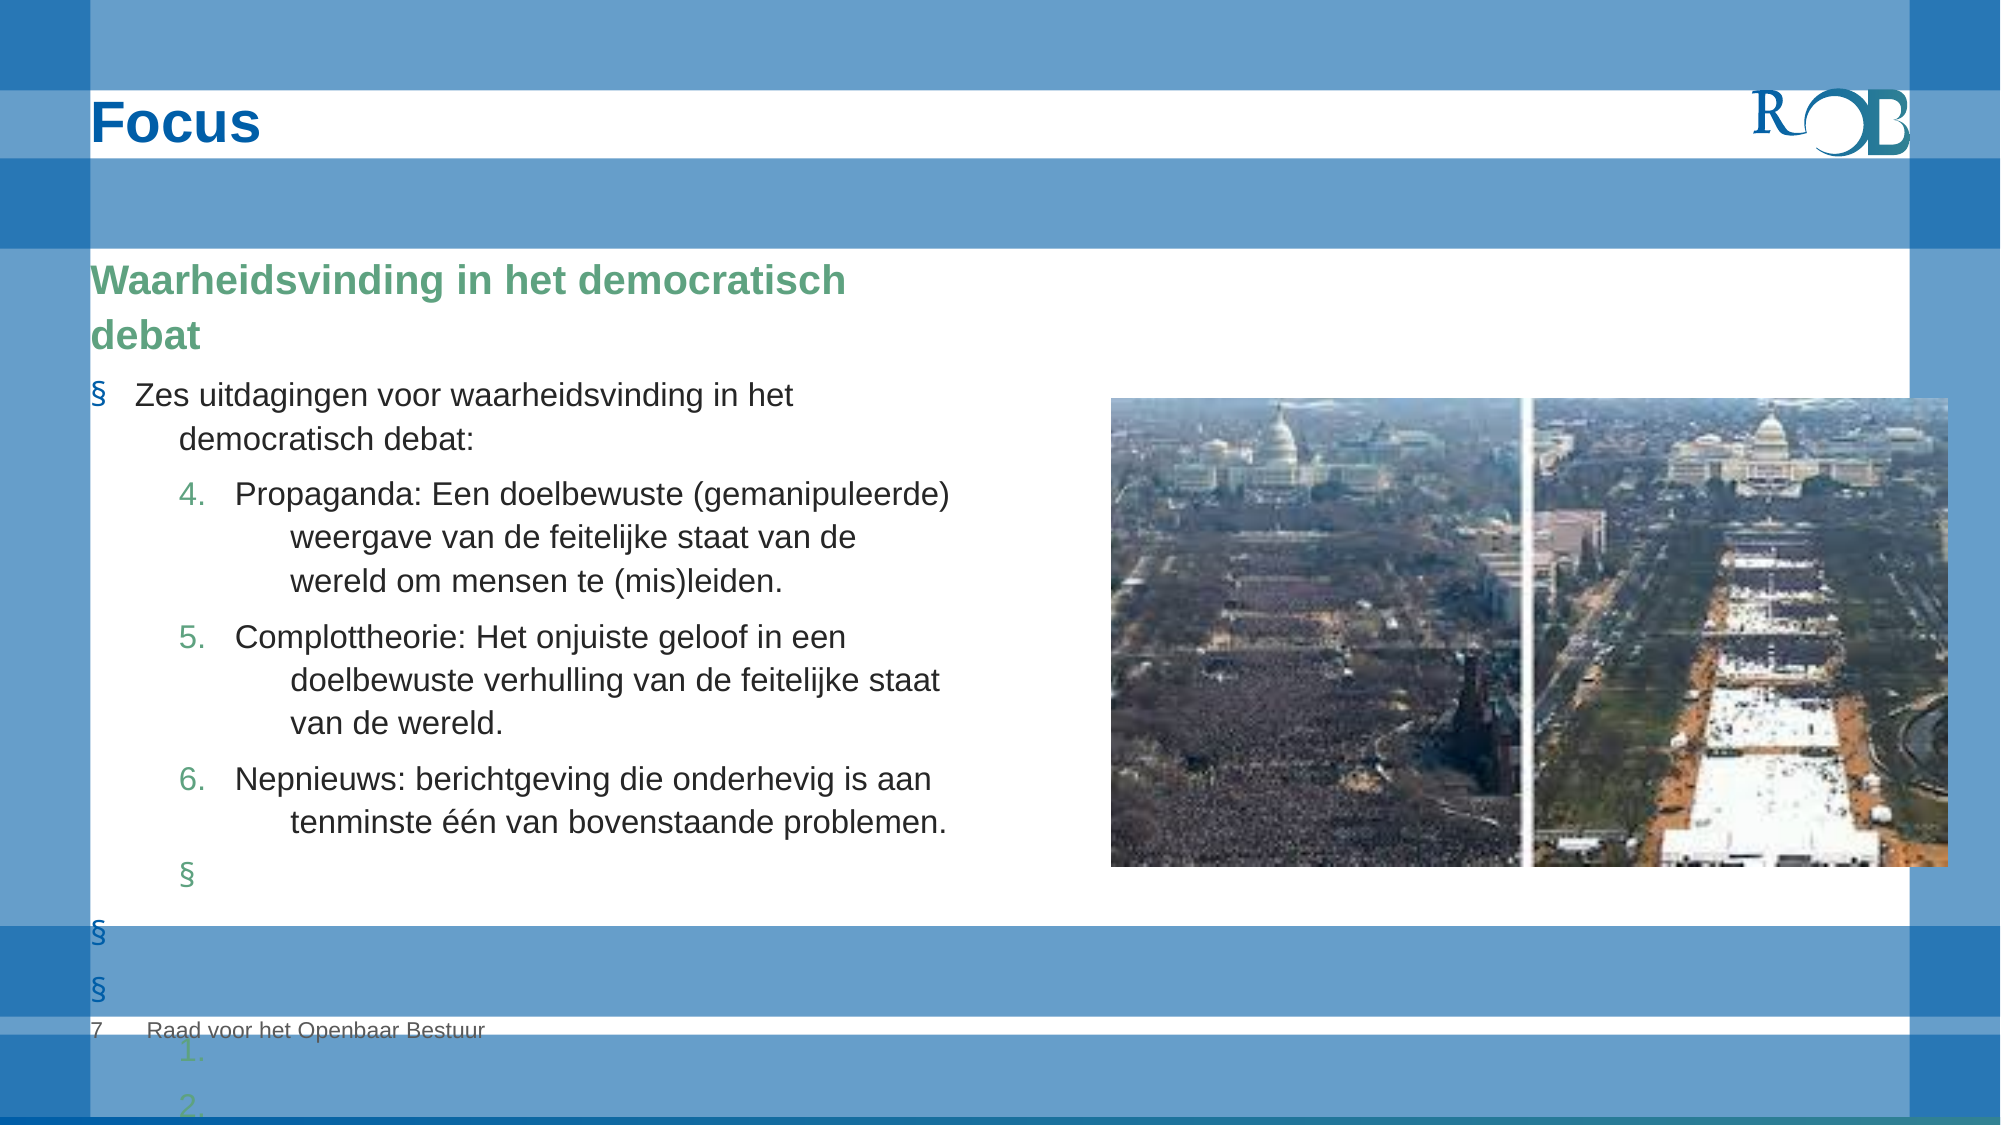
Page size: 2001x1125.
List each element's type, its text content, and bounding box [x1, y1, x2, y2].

picture [1111, 398, 1948, 867]
text_box 7 [90, 1015, 143, 1037]
list Waarheidsvinding in het democratisch debat Zes uitdagingen voor waarheidsvinding in het democratisch debat: Propaganda: Een doelbewuste (gemanipuleerde) weergave van de feitelijke staat van de wereld om mensen te (mis)leiden. Complottheorie: Het onjuiste geloof in een doelbewuste verhulling van de feitelijke staat van de wereld. Nepnieuws: berichtgeving die onderhevig is aan tenminste één van bovenstaande problemen. [90, 248, 955, 928]
text_box Raad voor het Openbaar Bestuur [146, 1015, 570, 1037]
title Focus [90, 91, 955, 160]
